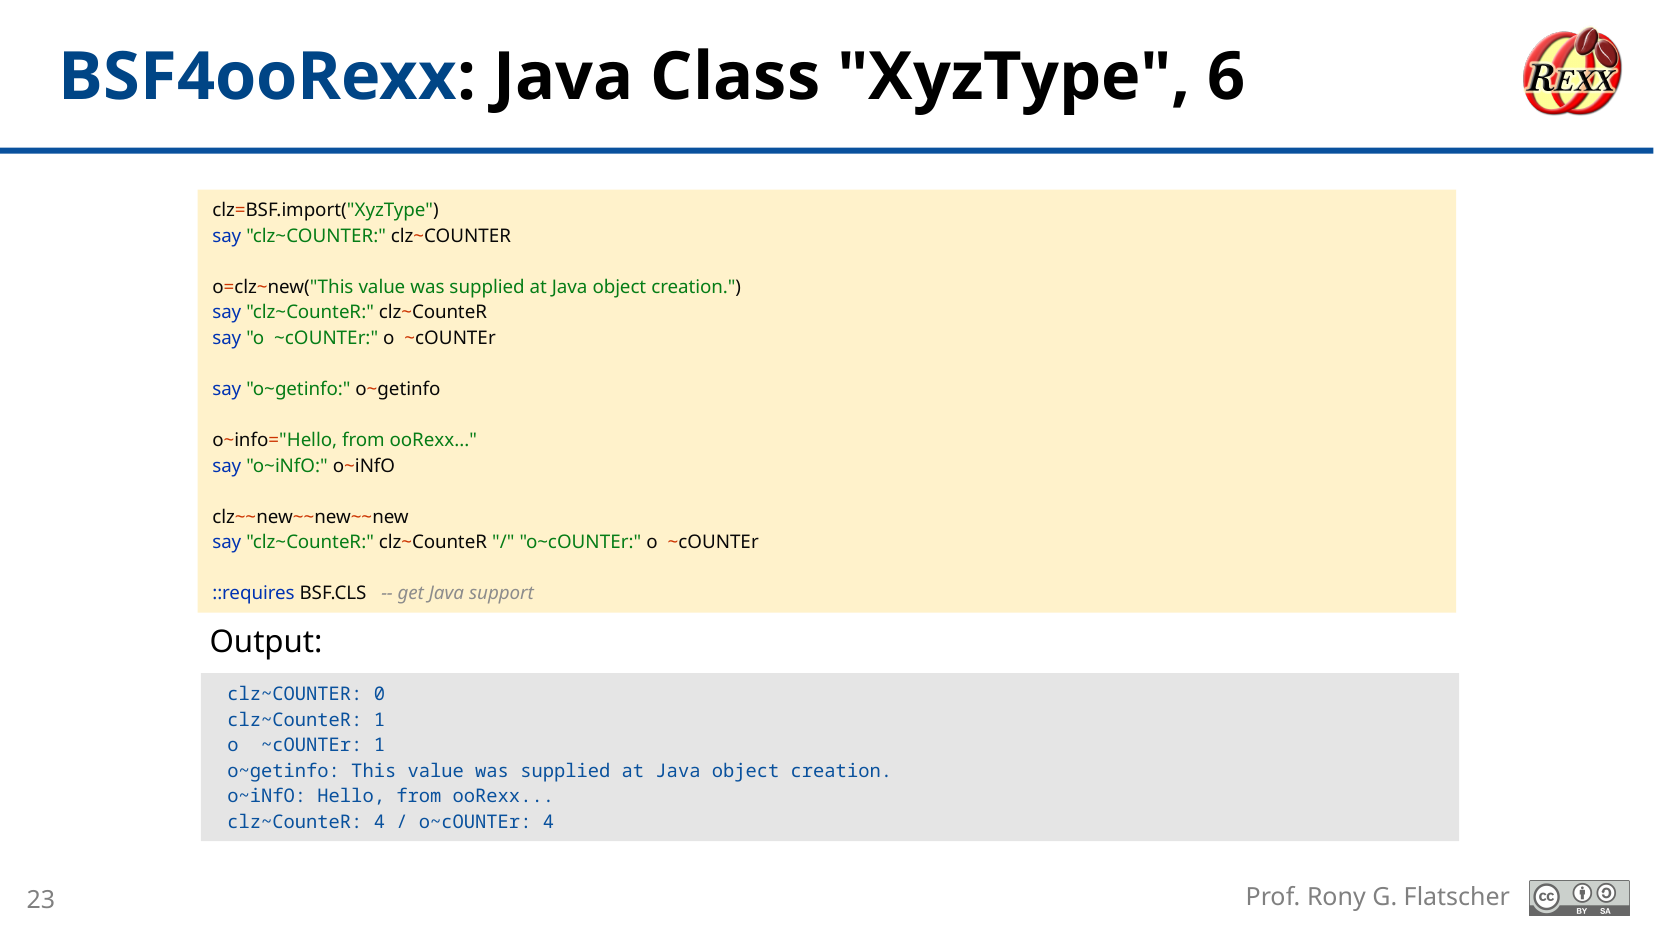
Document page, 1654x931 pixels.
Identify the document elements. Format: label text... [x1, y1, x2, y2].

text_box Output: [194, 611, 1375, 668]
text_box clz~COUNTER: 0 clz~CounteR: 1 o ~cOUNTEr: 1 o~getinfo: This value was supplied at Java object creation. o~iNfO: Hello, from ooRexx... clz~CounteR: 4 / o~cOUNTEr: 4 [200, 673, 1460, 836]
title BSF4ooRexx: Java Class "XyzType", 6 [0, 0, 1654, 148]
text_box clz=BSF.import("XyzType") say "clz~COUNTER:" clz~COUNTER o=clz~new("This value was supplied at Java object creation.") say "clz~CounteR:" clz~CounteR say "o ~cOUNTEr:" o ~cOUNTEr say "o~getinfo:" o~getinfo o~info="Hello, from ooRexx..." say "o~iNfO:" o~iNfO clz~~new~~new~~new say "clz~CounteR:" clz~CounteR "/" "o~cOUNTEr:" o ~cOUNTEr ::requires BSF.CLS -- get Java support [197, 189, 1457, 597]
